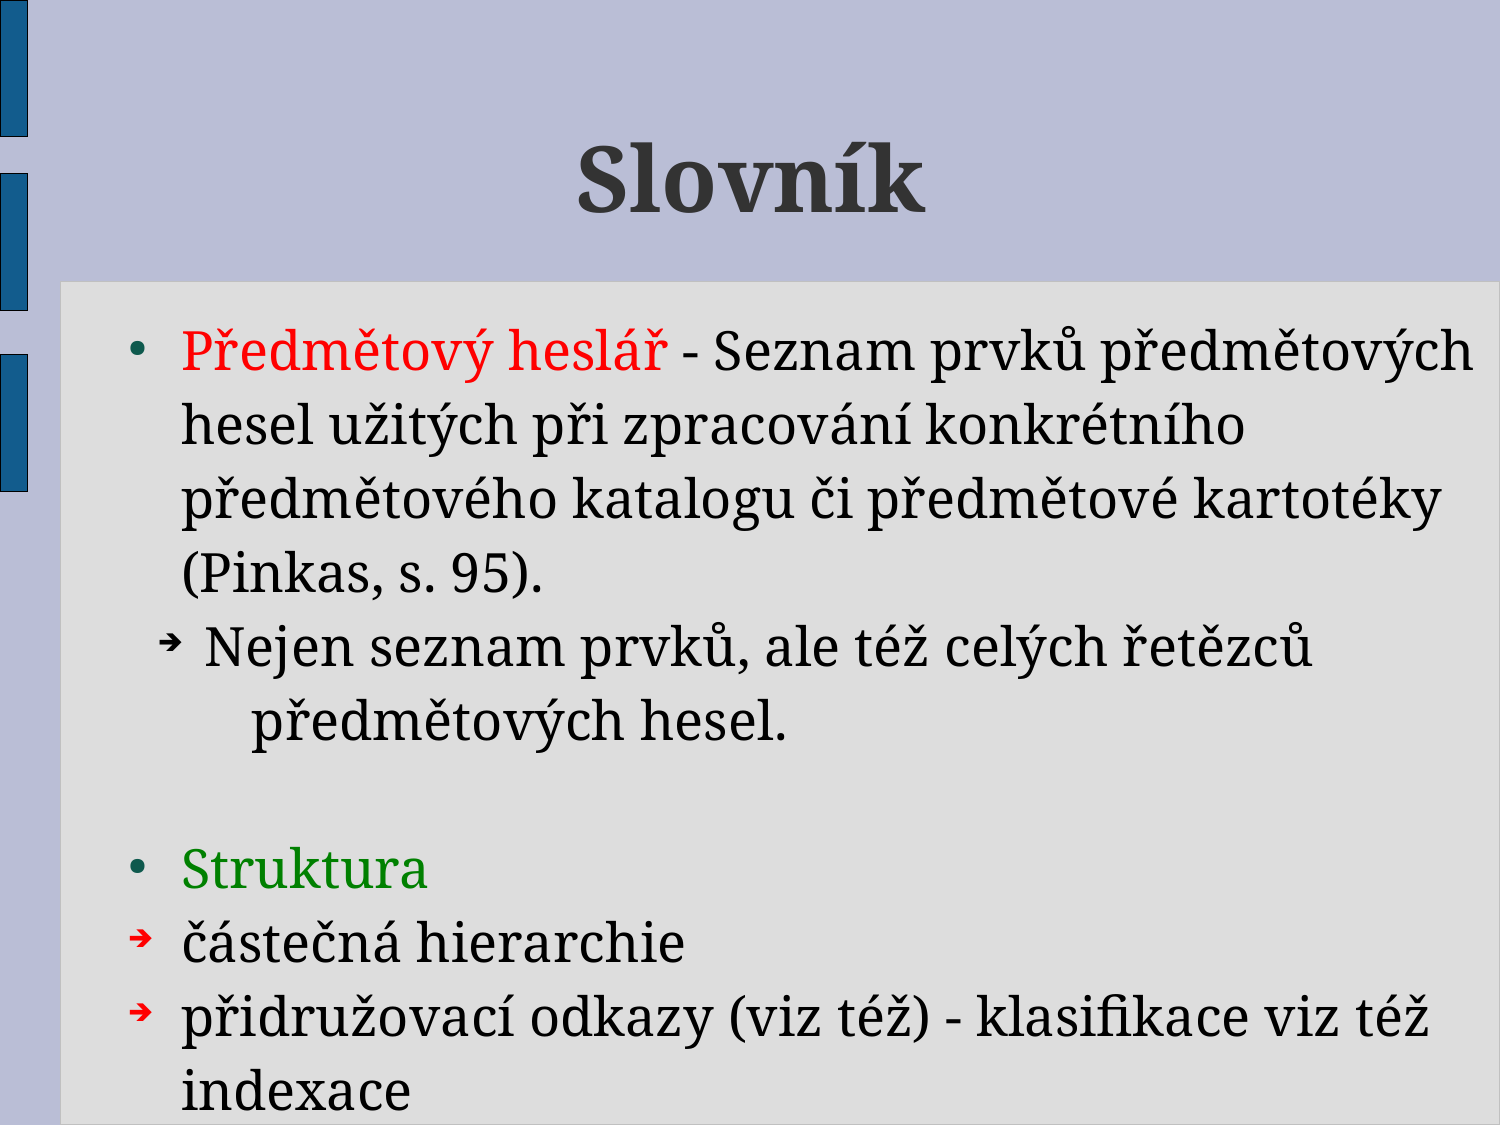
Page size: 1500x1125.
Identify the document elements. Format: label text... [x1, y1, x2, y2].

list Předmětový heslář - Seznam prvků předmětových hesel užitých při zpracování konkrétního předmětového katalogu či předmětové kartotéky (Pinkas, s. 95). Nejen seznam prvků, ale též celých řetězců předmětových hesel. Struktura částečná hierarchie přidružovací odkazy (viz též) - klasifikace viz též indexace vylučovací odkazy (viz) - např. klasifikace viz kategorizace [110, 312, 1477, 1125]
title Slovník [110, 90, 1392, 264]
